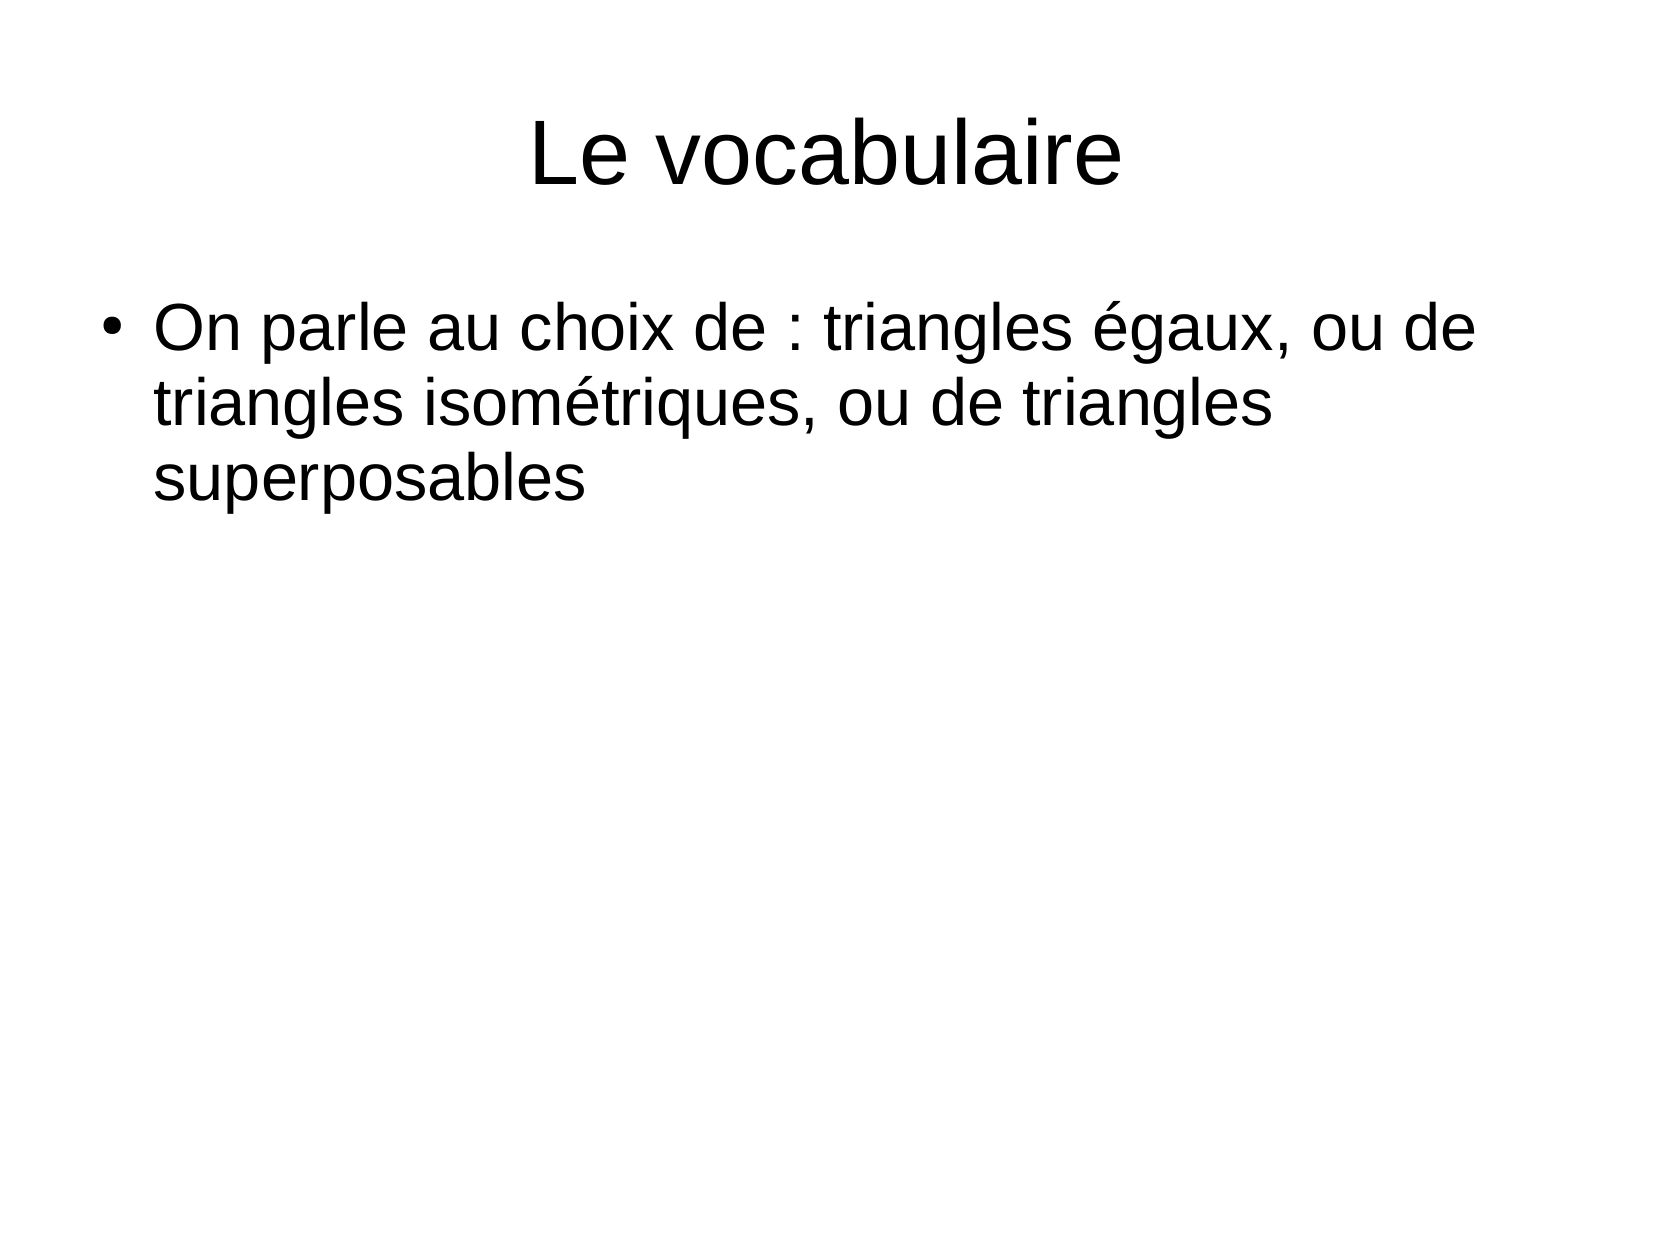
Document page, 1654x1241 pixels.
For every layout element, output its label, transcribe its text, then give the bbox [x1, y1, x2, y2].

list On parle au choix de : triangles égaux, ou de triangles isométriques, ou de triangles superposables [82, 290, 1571, 1010]
title Le vocabulaire [82, 49, 1571, 257]
